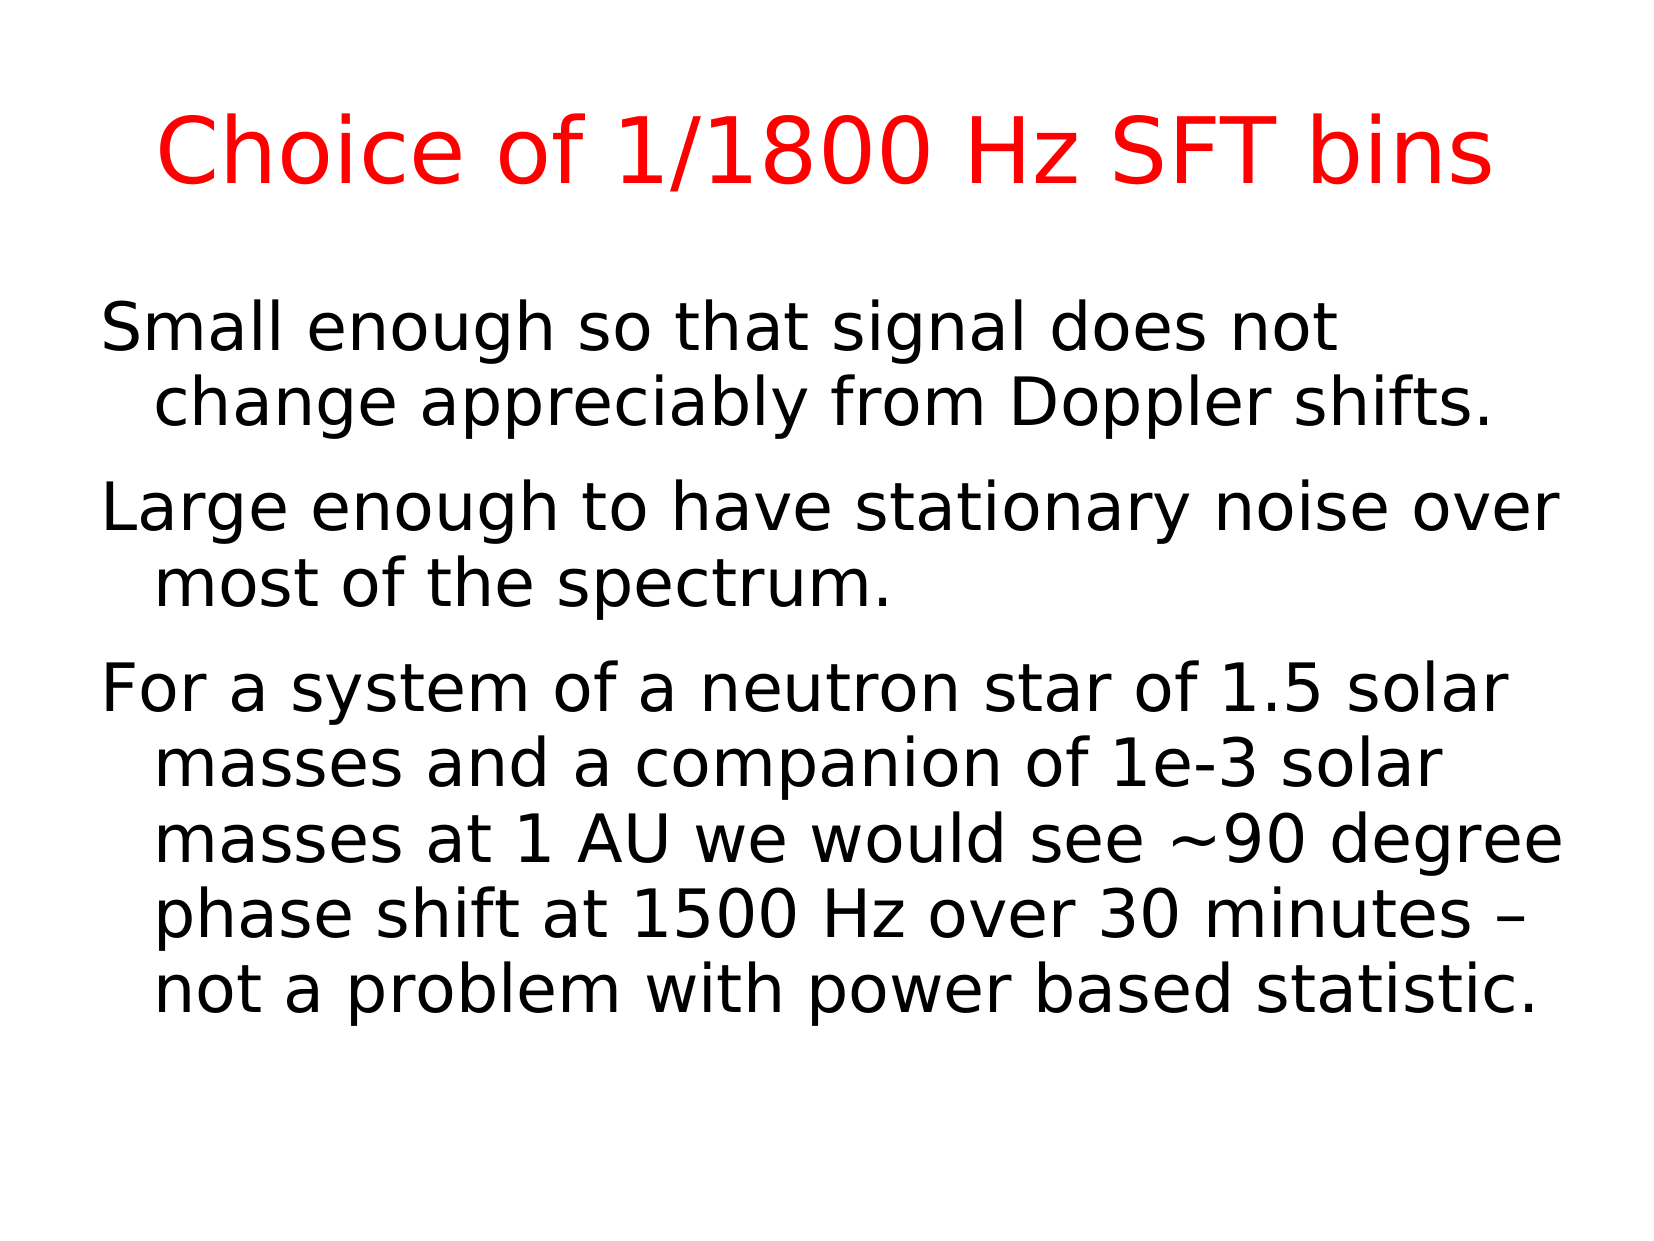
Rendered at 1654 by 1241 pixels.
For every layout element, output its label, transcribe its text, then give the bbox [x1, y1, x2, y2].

title Choice of 1/1800 Hz SFT bins [82, 49, 1571, 257]
list Small enough so that signal does not change appreciably from Doppler shifts. Large enough to have stationary noise over most of the spectrum. For a system of a neutron star of 1.5 solar masses and a companion of 1e-3 solar masses at 1 AU we would see ~90 degree phase shift at 1500 Hz over 30 minutes – not a problem with power based statistic. [82, 290, 1571, 1094]
